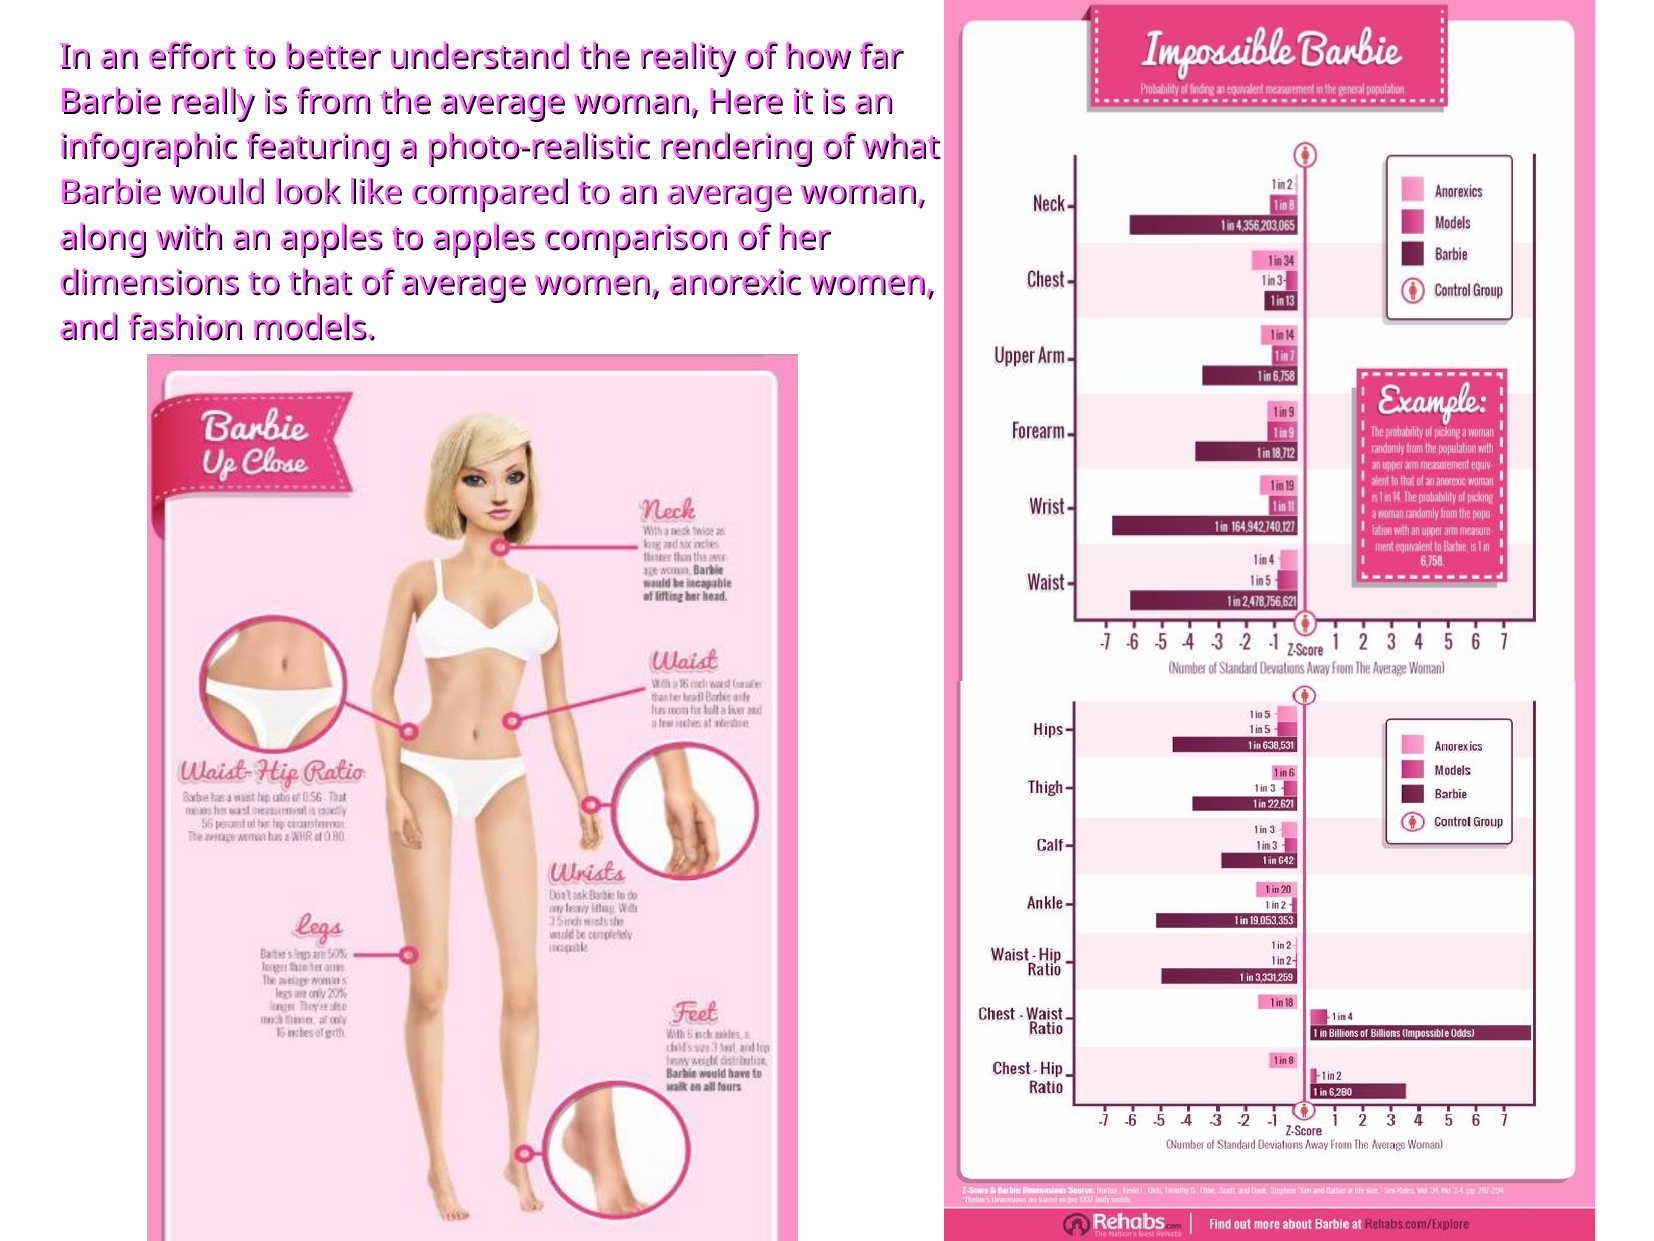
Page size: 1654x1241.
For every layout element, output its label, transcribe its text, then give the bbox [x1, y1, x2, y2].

picture [944, 0, 1595, 1241]
list In an effort to better understand the reality of how far Barbie really is from the average woman, Here it is an infographic featuring a photo-realistic rendering of what Barbie would look like compared to an average woman, along with an apples to apples comparison of her dimensions to that of average women, anorexic women, and fashion models. [59, 31, 944, 591]
picture [147, 354, 798, 1241]
title [76, 29, 944, 237]
